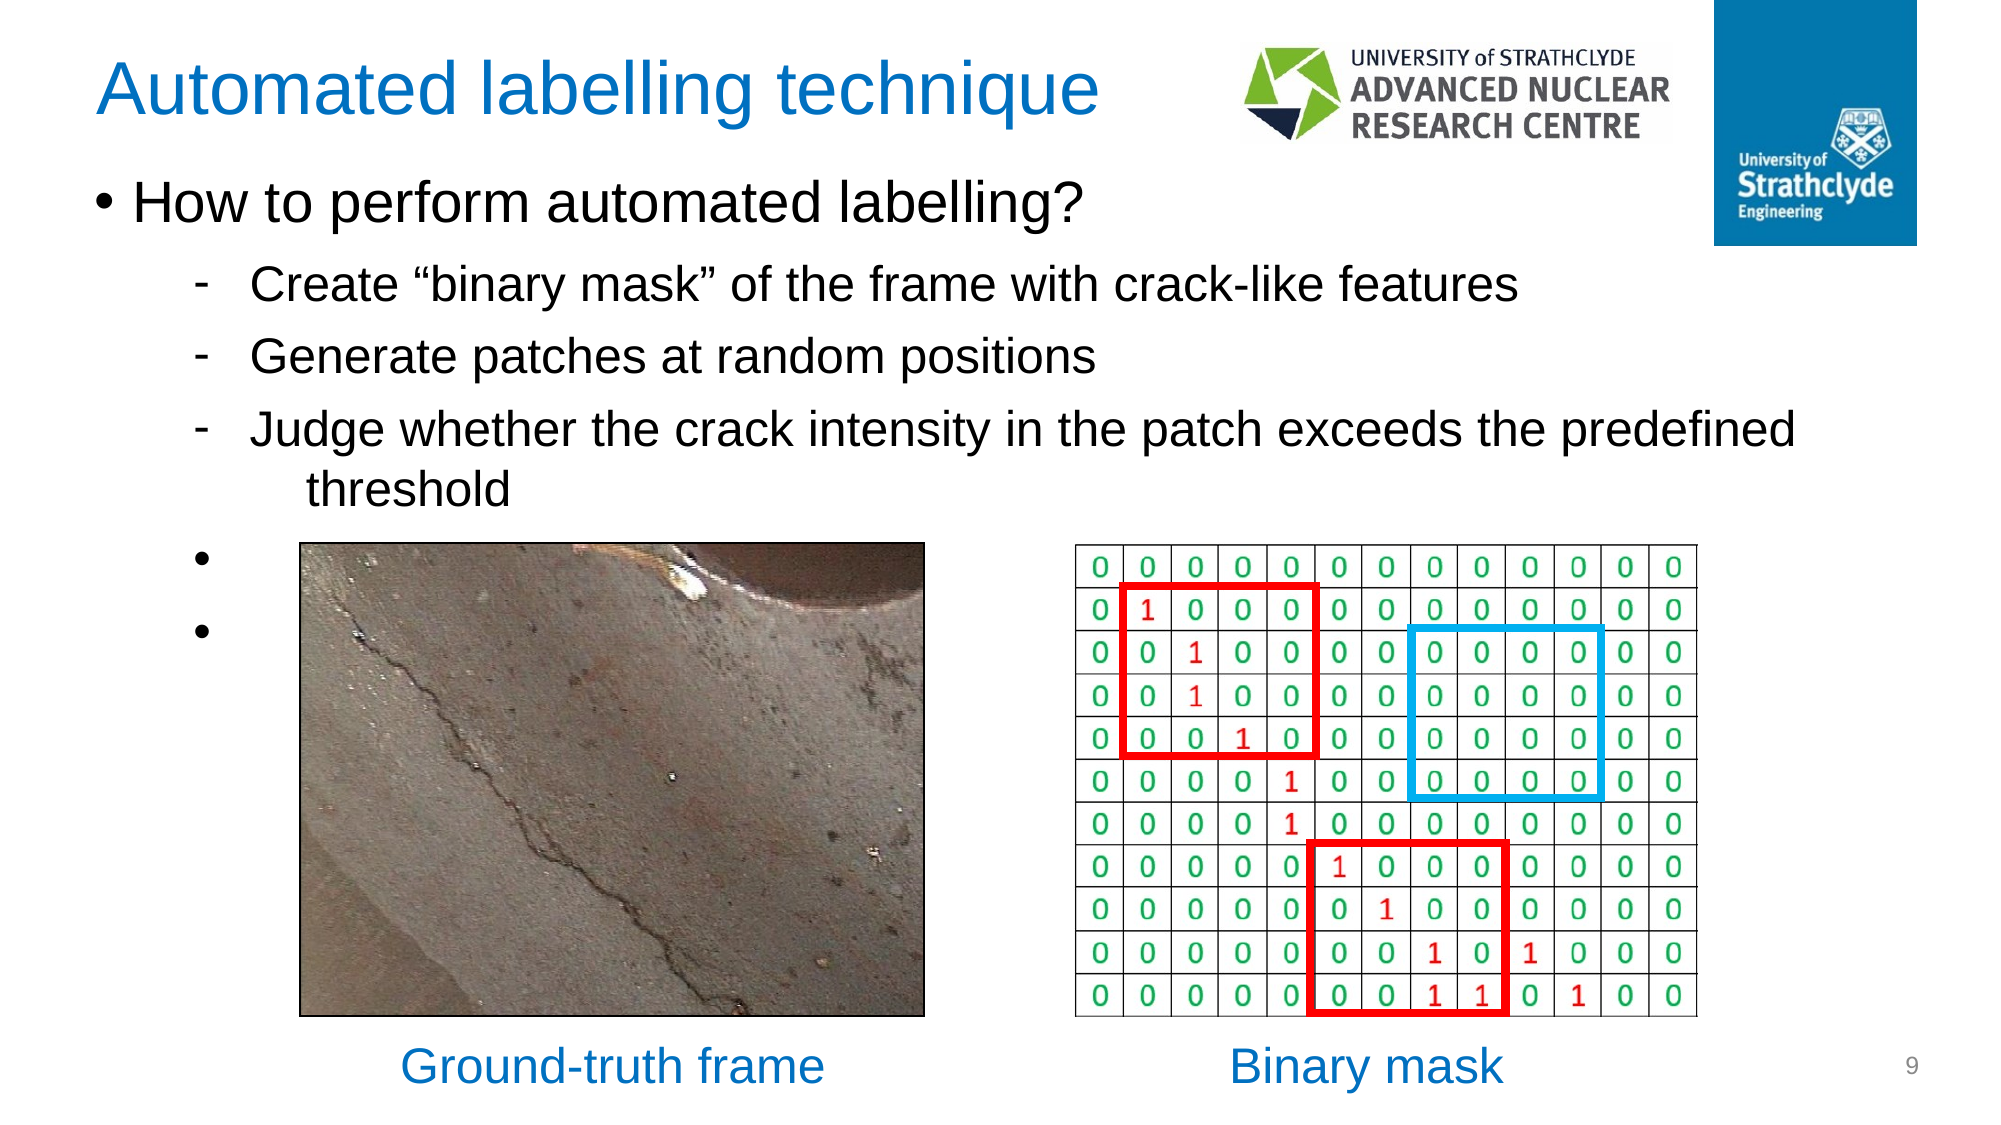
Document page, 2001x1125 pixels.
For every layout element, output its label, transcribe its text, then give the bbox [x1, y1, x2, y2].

text_box Binary mask [1214, 1026, 1535, 1102]
text_box Create “binary mask” of the frame with crack-like features Generate patches at random positions Judge whether the crack intensity in the patch exceeds the predefined threshold [178, 243, 1872, 533]
picture [1853, 163, 1869, 170]
picture [1738, 204, 1823, 221]
title Automated labelling technique [81, 19, 1922, 163]
text_box 9 [1890, 1035, 1927, 1095]
picture [301, 544, 923, 1015]
text_box Ground-truth frame [385, 1026, 853, 1103]
picture [1314, 847, 1501, 1009]
picture [1073, 542, 1698, 1017]
list How to perform automated labelling? [79, 164, 1535, 248]
picture [1738, 163, 1894, 204]
